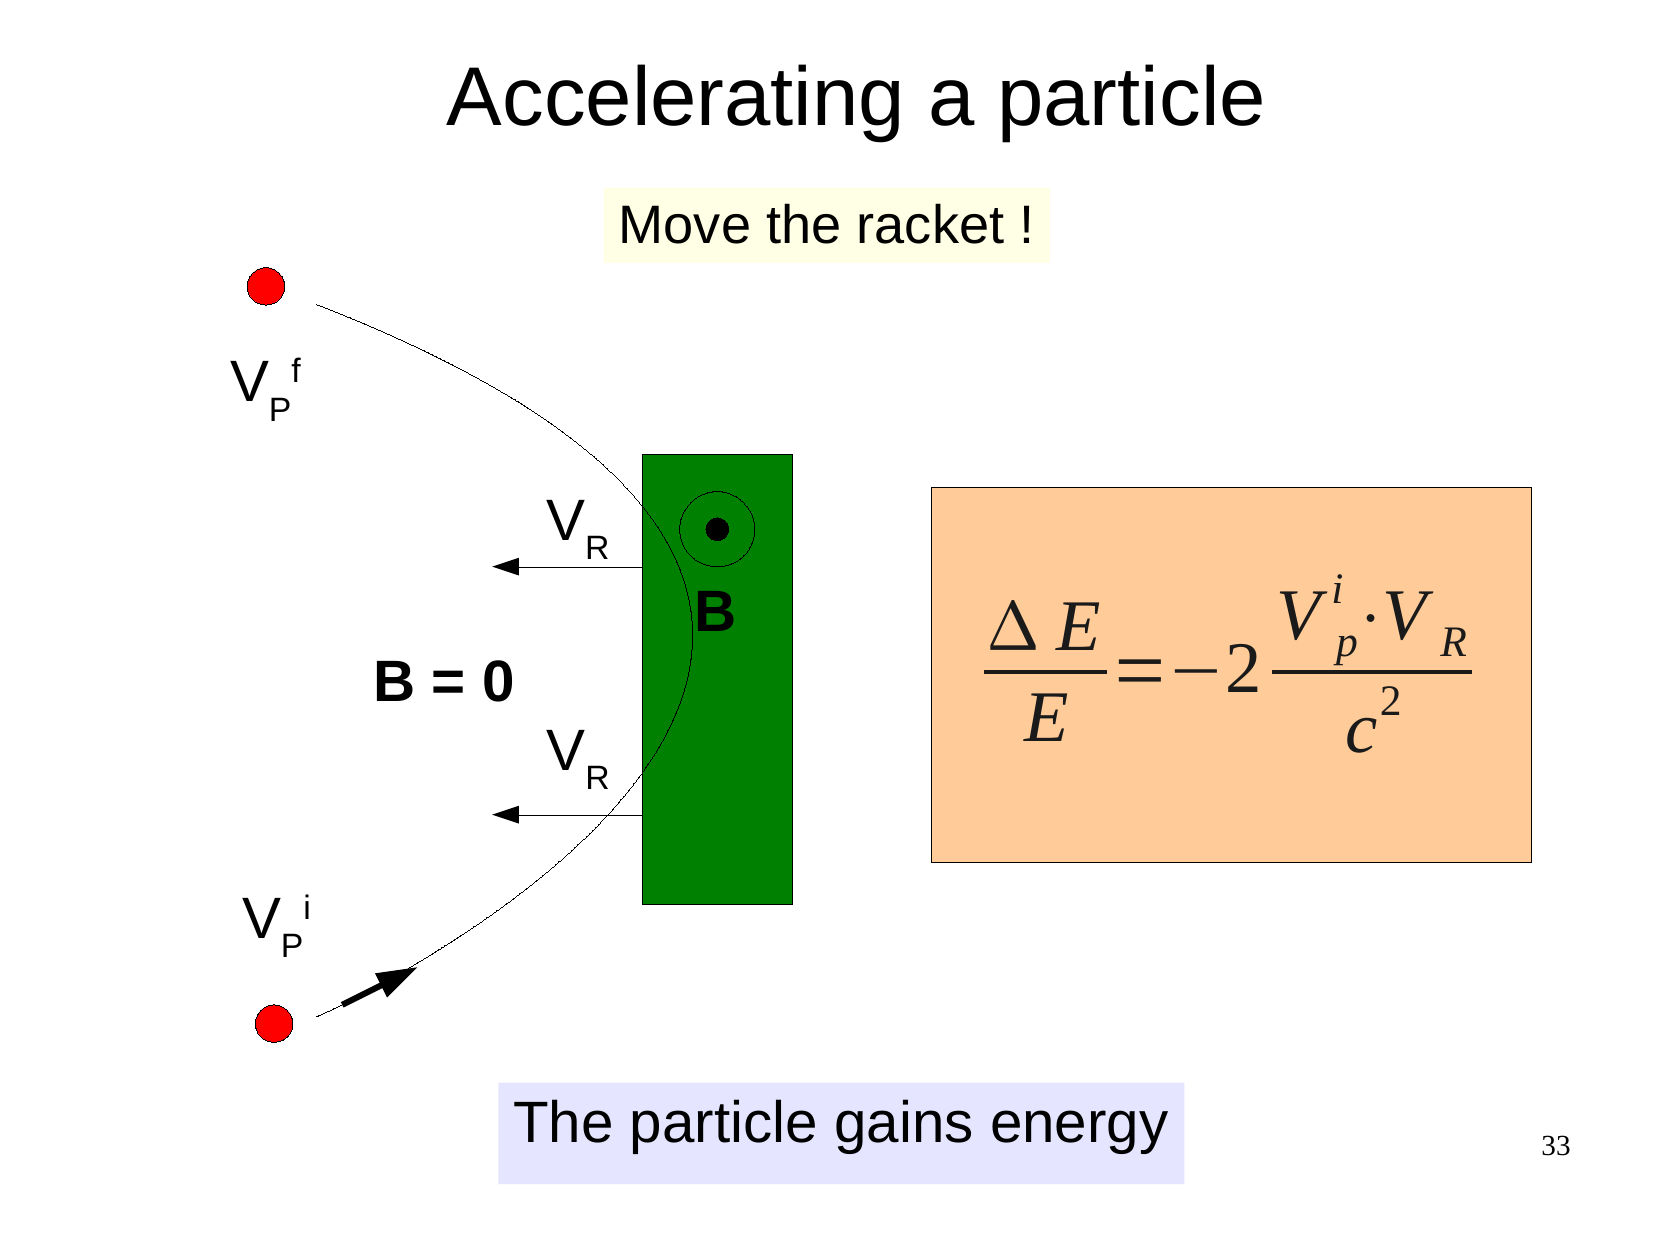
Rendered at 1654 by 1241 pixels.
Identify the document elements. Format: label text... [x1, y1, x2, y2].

text_box [255, 1004, 293, 1043]
text_box VR [531, 710, 625, 805]
title Accelerating a particle [112, 0, 1601, 193]
text_box [247, 267, 285, 306]
text_box The particle gains energy [498, 1082, 1185, 1185]
text_box [931, 487, 1532, 863]
text_box Move the racket ! [603, 187, 1050, 263]
text_box VPf [215, 341, 316, 436]
text_box VPi [227, 878, 326, 973]
text_box B = 0 [359, 641, 530, 722]
text_box [642, 454, 793, 905]
chart [975, 564, 1483, 768]
text_box B [680, 571, 752, 652]
text_box VR [531, 479, 625, 574]
